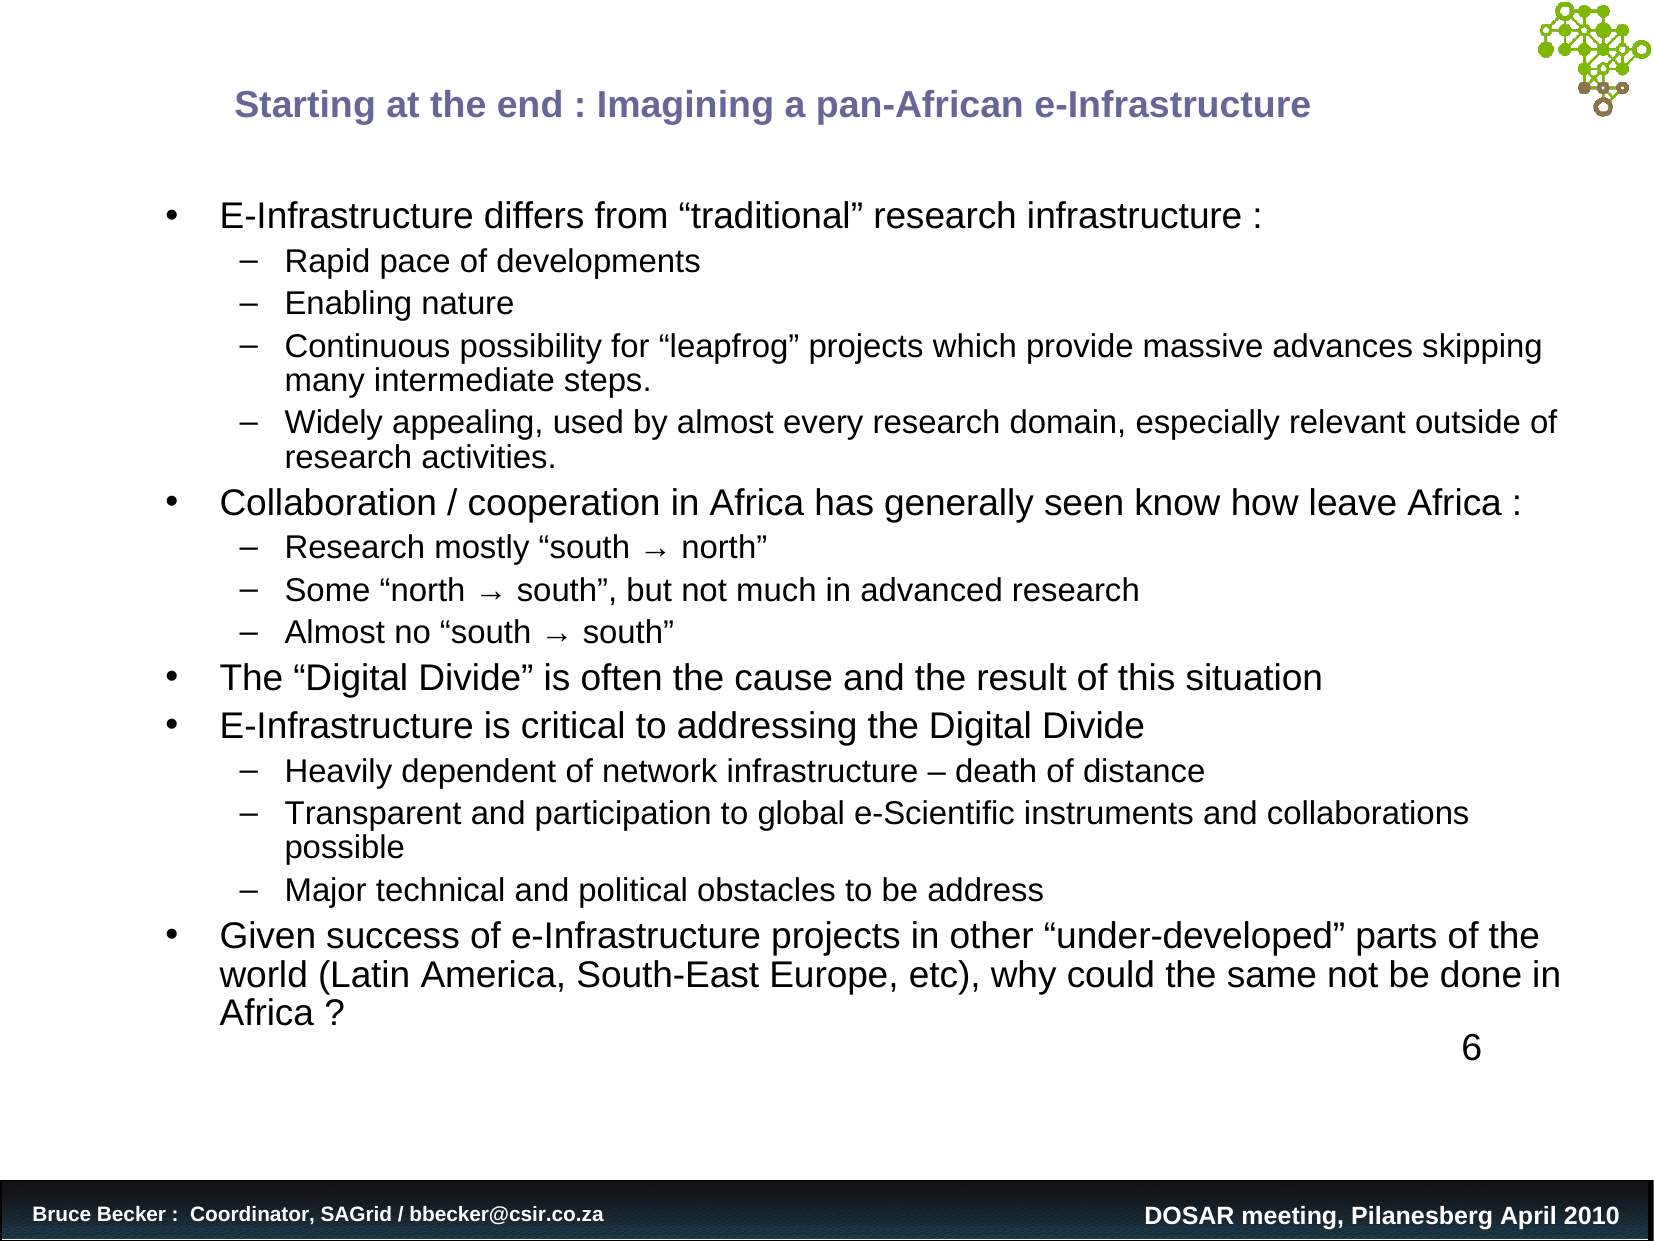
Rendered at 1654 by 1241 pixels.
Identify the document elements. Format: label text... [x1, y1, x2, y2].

picture [0, 1180, 1654, 1241]
picture [1534, 0, 1654, 119]
title Starting at the end : Imagining a pan-African e-Infrastructure [234, 34, 1595, 173]
list E-Infrastructure differs from “traditional” research infrastructure : Rapid pace of developments Enabling nature Continuous possibility for “leapfrog” projects which provide massive advances skipping many intermediate steps. Widely appealing, used by almost every research domain, especially relevant outside of research activities. Collaboration / cooperation in Africa has generally seen know how leave Africa : Research mostly “south → north” Some “north → south”, but not much in advanced research Almost no “south → south” The “Digital Divide” is often the cause and the result of this situation E-Infrastructure is critical to addressing the Digital Divide Heavily dependent of network infrastructure – death of distance Transparent and participation to global e-Scientific instruments and collaborations possible Major technical and political obstacles to be address Given success of e-Infrastructure projects in other “under-developed” parts of the world (Latin America, South-East Europe, etc), why could the same not be done in Africa ? [165, 192, 1583, 1038]
